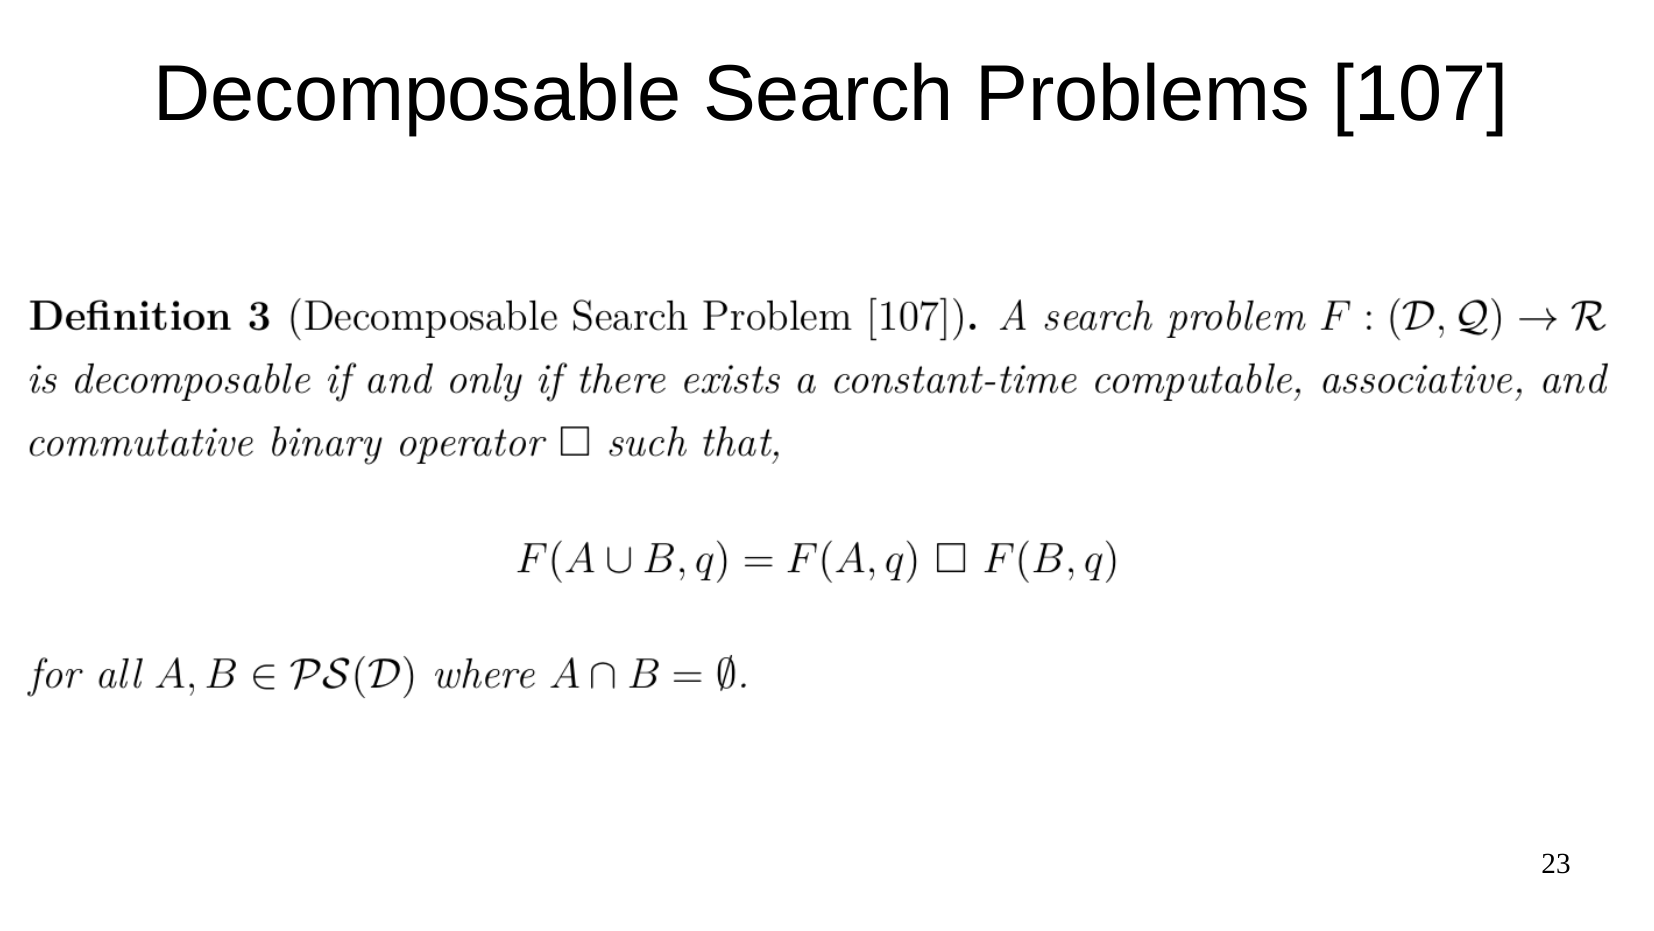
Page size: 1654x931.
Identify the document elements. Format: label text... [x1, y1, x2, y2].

picture [24, 289, 1630, 704]
title Decomposable Search Problems [107] [86, 15, 1576, 171]
